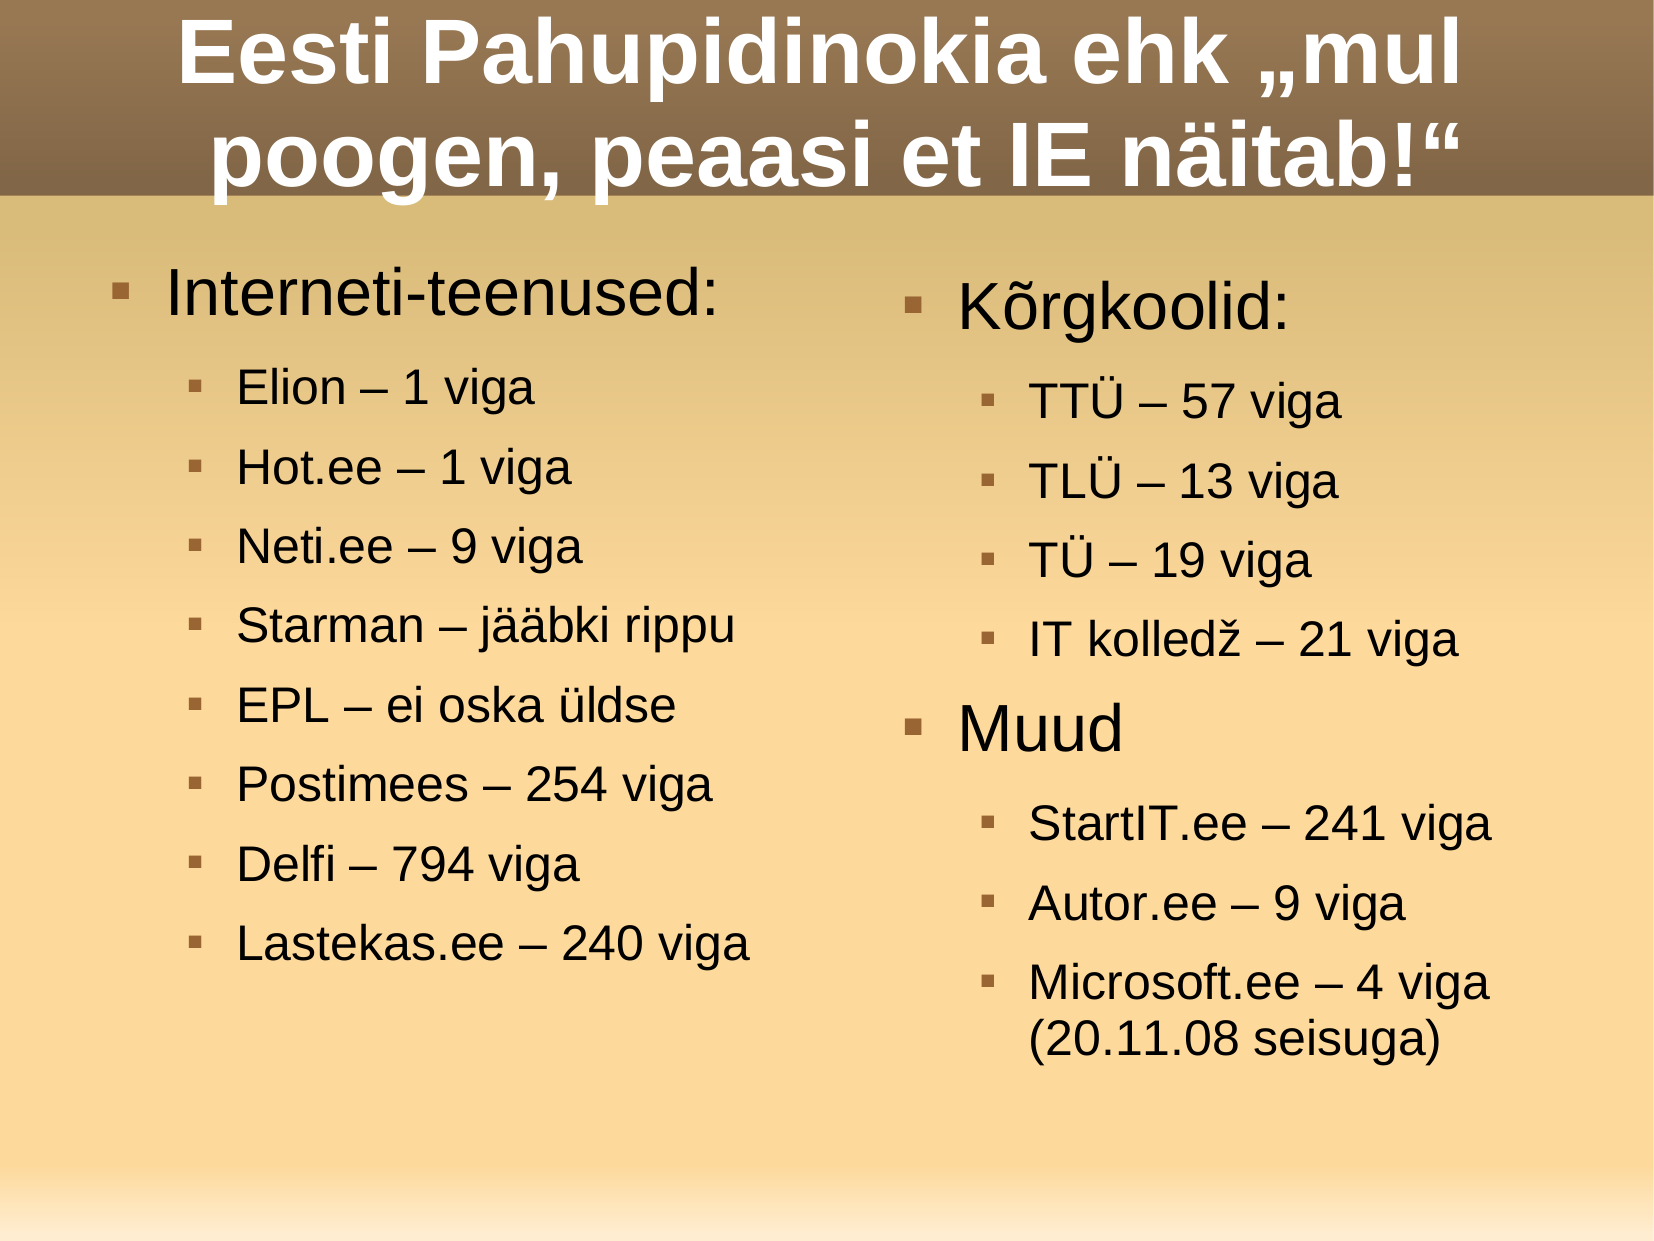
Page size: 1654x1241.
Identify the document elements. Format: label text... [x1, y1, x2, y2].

picture [0, 0, 1654, 1241]
list Kõrgkoolid: TTÜ – 57 viga TLÜ – 13 viga TÜ – 19 viga IT kolledž – 21 viga Muud StartIT.ee – 241 viga Autor.ee – 9 viga Microsoft.ee – 4 viga (20.11.08 seisuga) [887, 269, 1576, 1066]
list Interneti-teenused: Elion – 1 viga Hot.ee – 1 viga Neti.ee – 9 viga Starman – jääbki rippu EPL – ei oska üldse Postimees – 254 viga Delfi – 794 viga Lastekas.ee – 240 viga [94, 255, 783, 1036]
title Eesti Pahupidinokia ehk „mul poogen, peaasi et IE näitab!“ [76, 0, 1565, 208]
